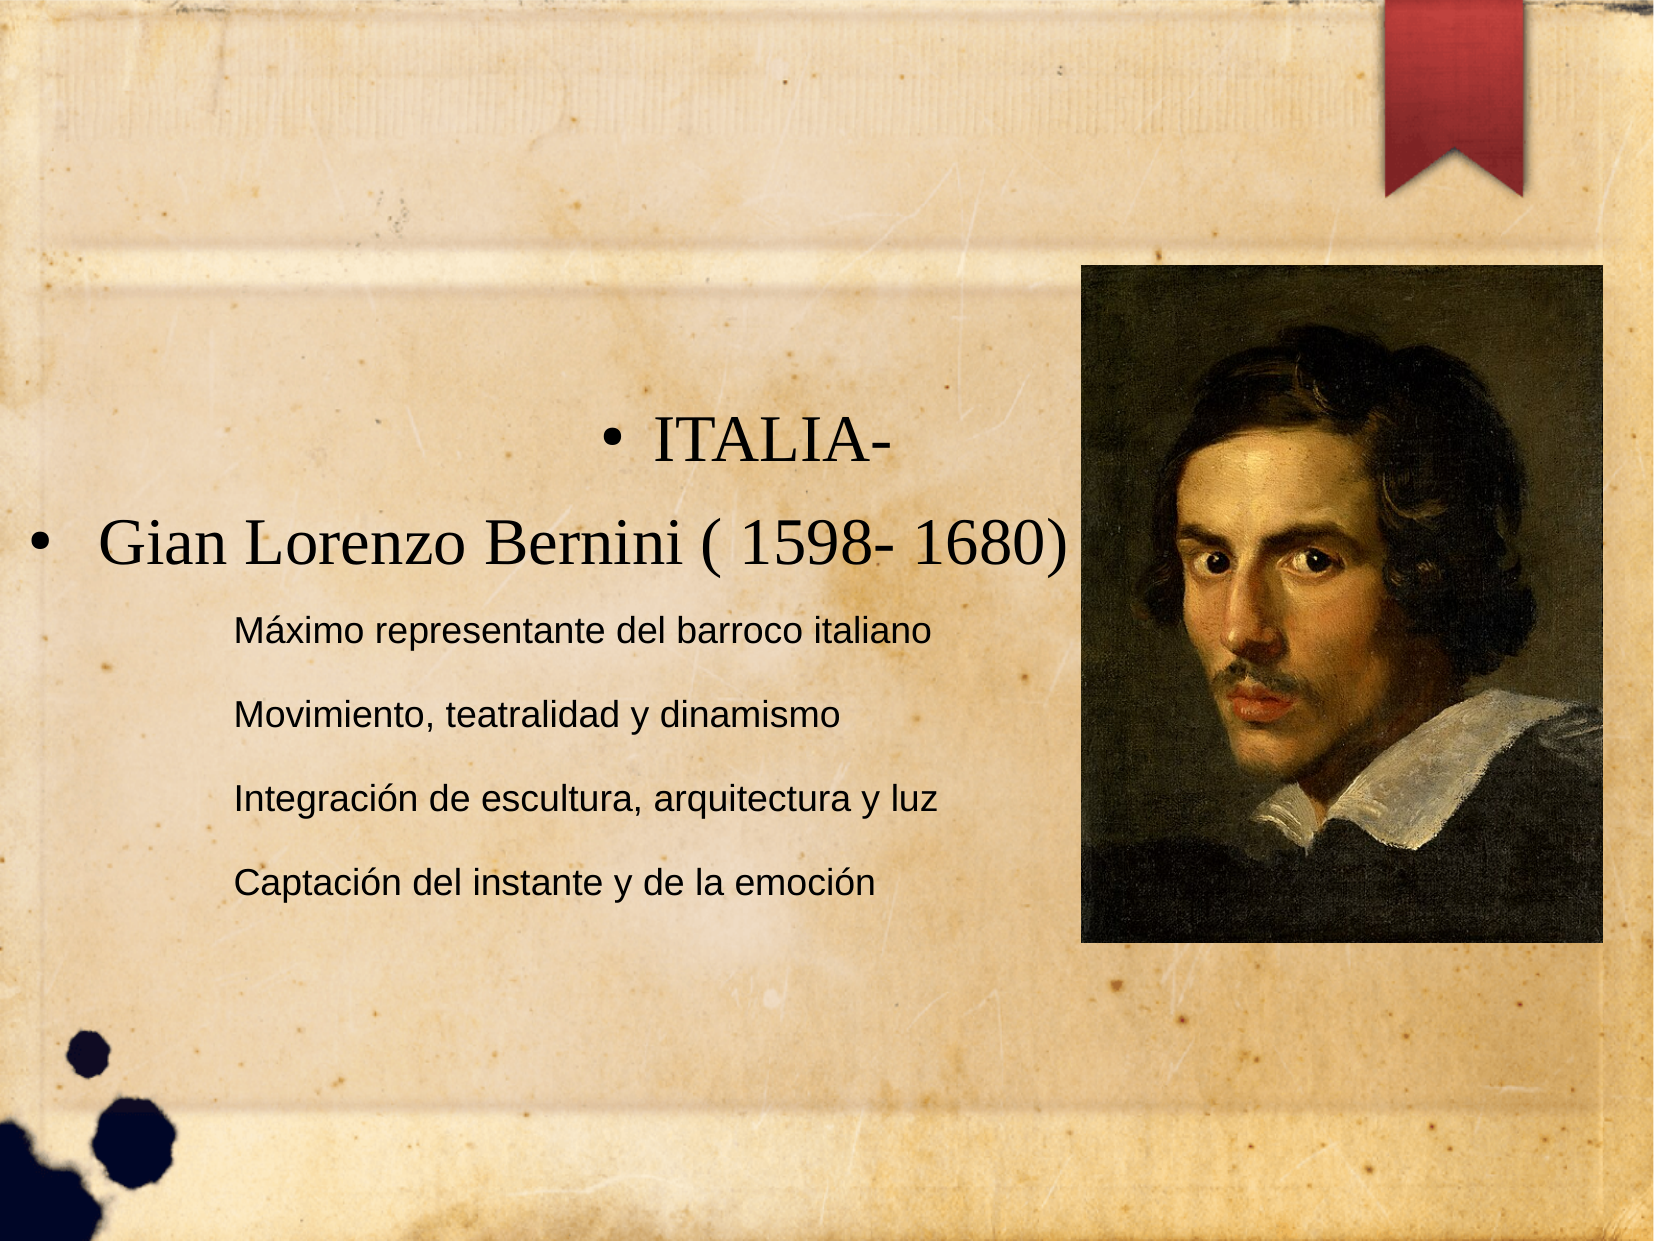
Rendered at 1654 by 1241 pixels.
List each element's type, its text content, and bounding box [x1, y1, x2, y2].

text_box Máximo representante del barroco italiano Movimiento, teatralidad y dinamismo Integración de escultura, arquitectura y luz Captación del instante y de la emoción [218, 602, 954, 1064]
list ITALIA- Gian Lorenzo Bernini ( 1598- 1680) [10, 401, 1081, 733]
picture [0, 0, 1654, 1241]
